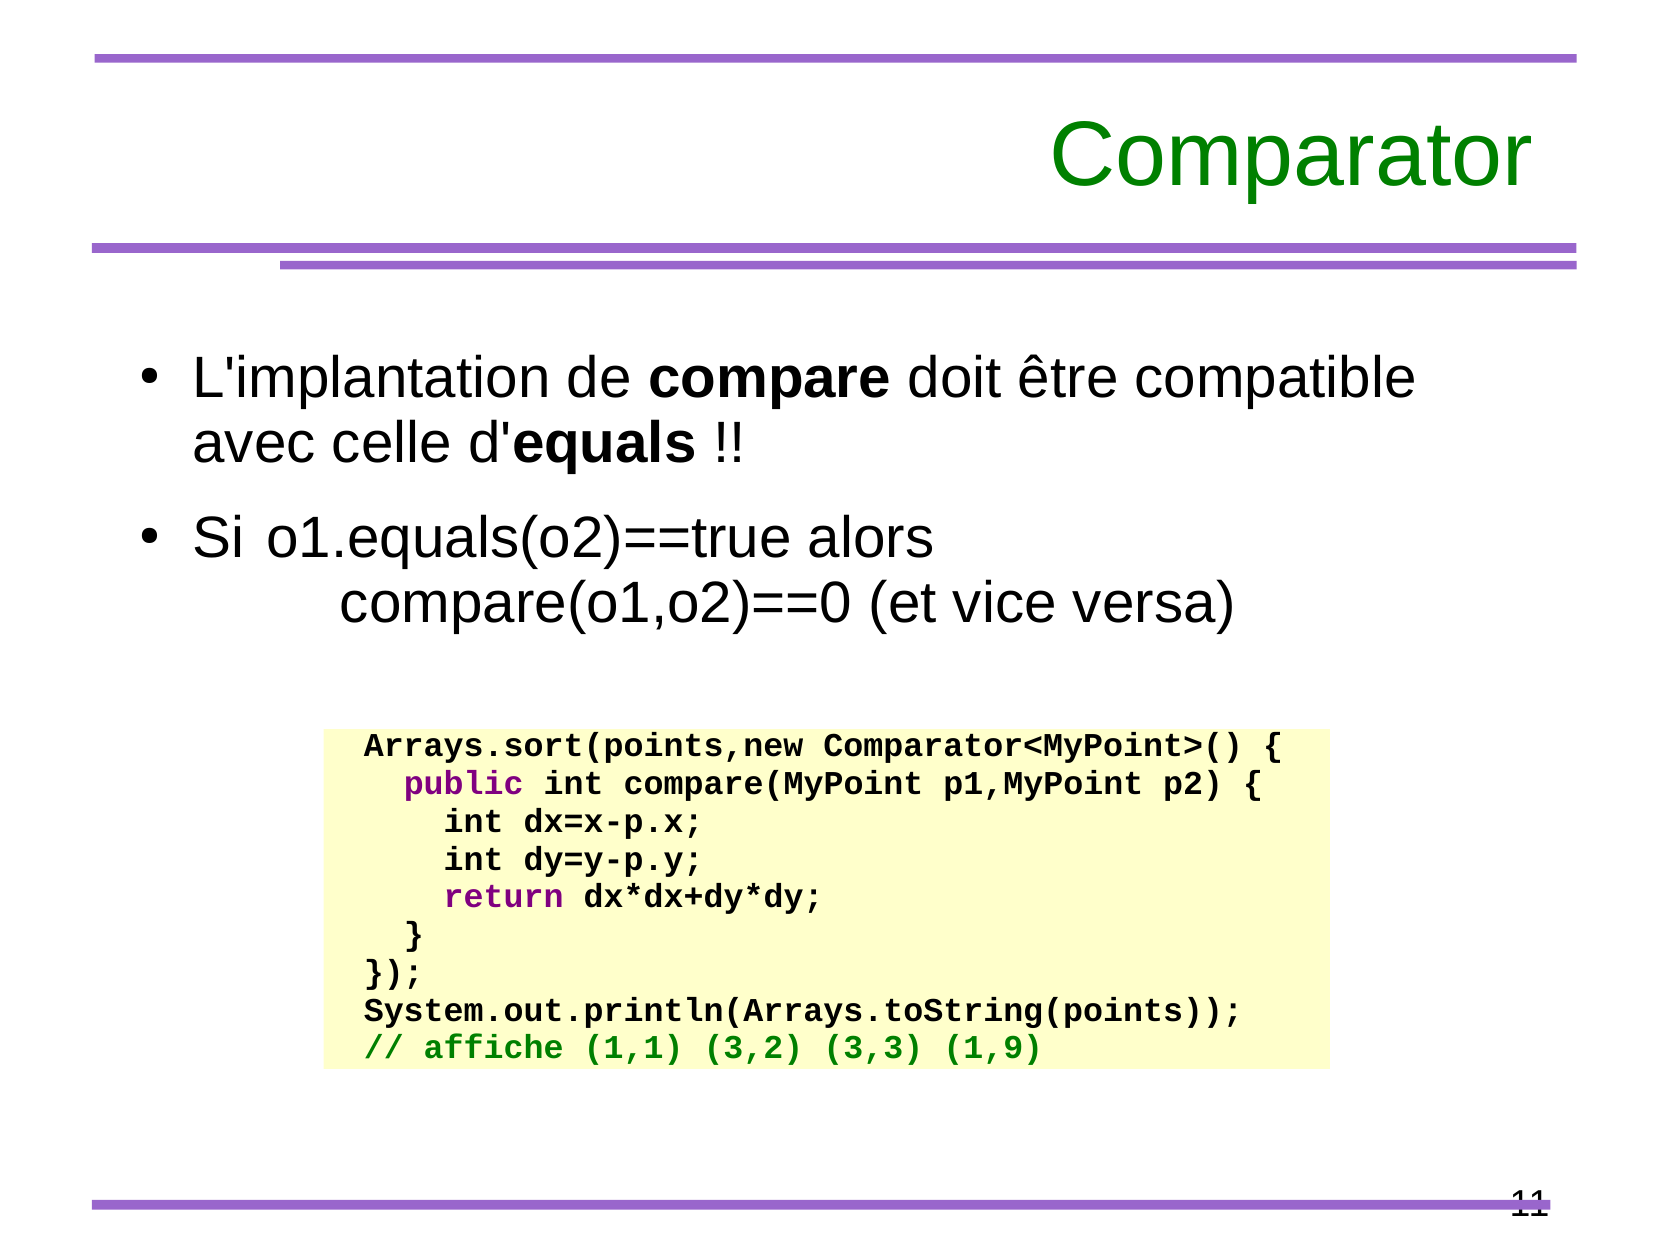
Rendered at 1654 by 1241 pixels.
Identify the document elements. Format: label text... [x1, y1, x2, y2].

list L'implantation de compare doit être compatible avec celle d'equals !! Si o1.equals(o2)==true alors compare(o1,o2)==0 (et vice versa) [121, 344, 1534, 1127]
text_box Arrays.sort(points,new Comparator<MyPoint>() { public int compare(MyPoint p1,MyPoint p2) { int dx=x-p.x; int dy=y-p.y; return dx*dx+dy*dy; } }); System.out.println(Arrays.toString(points)); // affiche (1,1) (3,2) (3,3) (1,9) [323, 729, 1330, 1069]
title Comparator [121, 49, 1534, 257]
